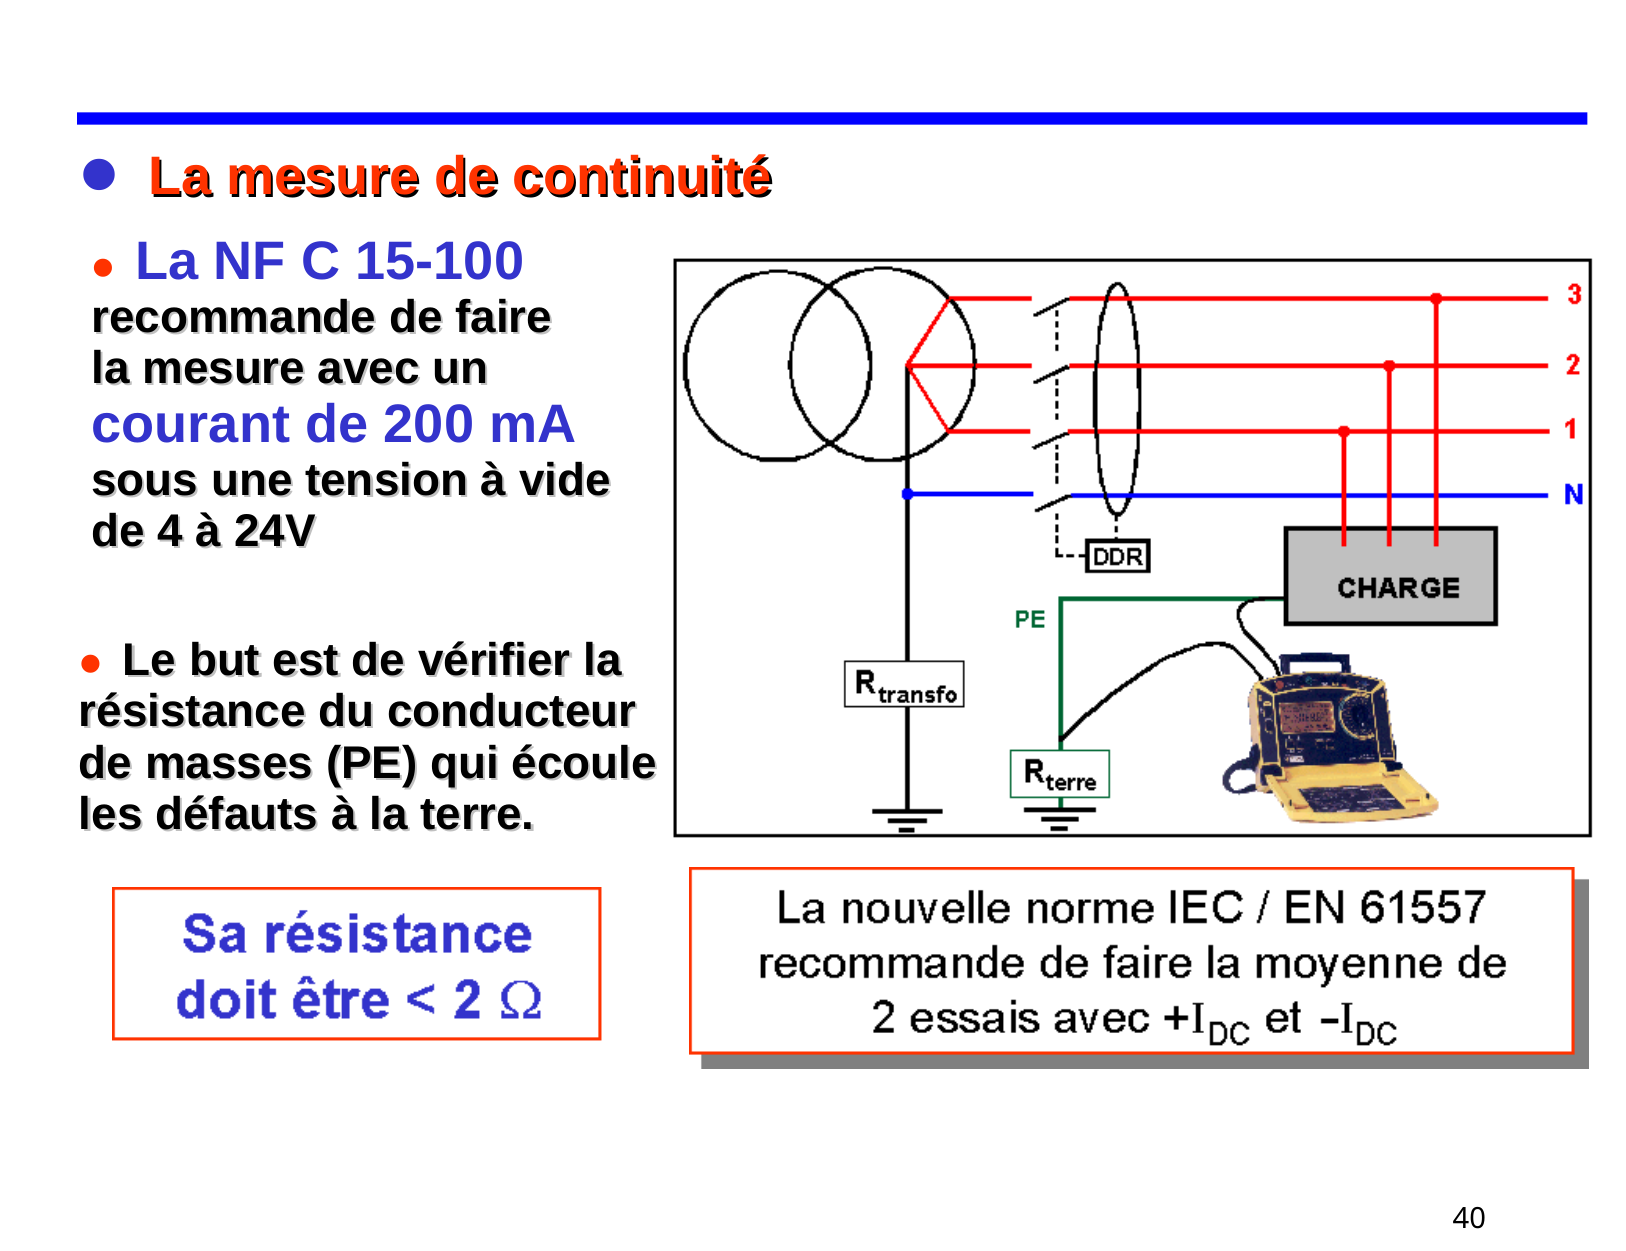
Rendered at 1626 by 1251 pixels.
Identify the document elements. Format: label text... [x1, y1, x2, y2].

chart [689, 867, 1589, 1069]
text_box  La mesure de continuité [62, 137, 1150, 215]
text_box  Le but est de vérifier la résistance du conducteur de masses (PE) qui écoule les défauts à la terre. [62, 625, 666, 848]
text_box  La NF C 15-100 recommande de faire la mesure avec un courant de 200 mA sous une tension à vide de 4 à 24V [75, 222, 647, 565]
chart [112, 887, 608, 1047]
chart [666, 248, 1600, 850]
